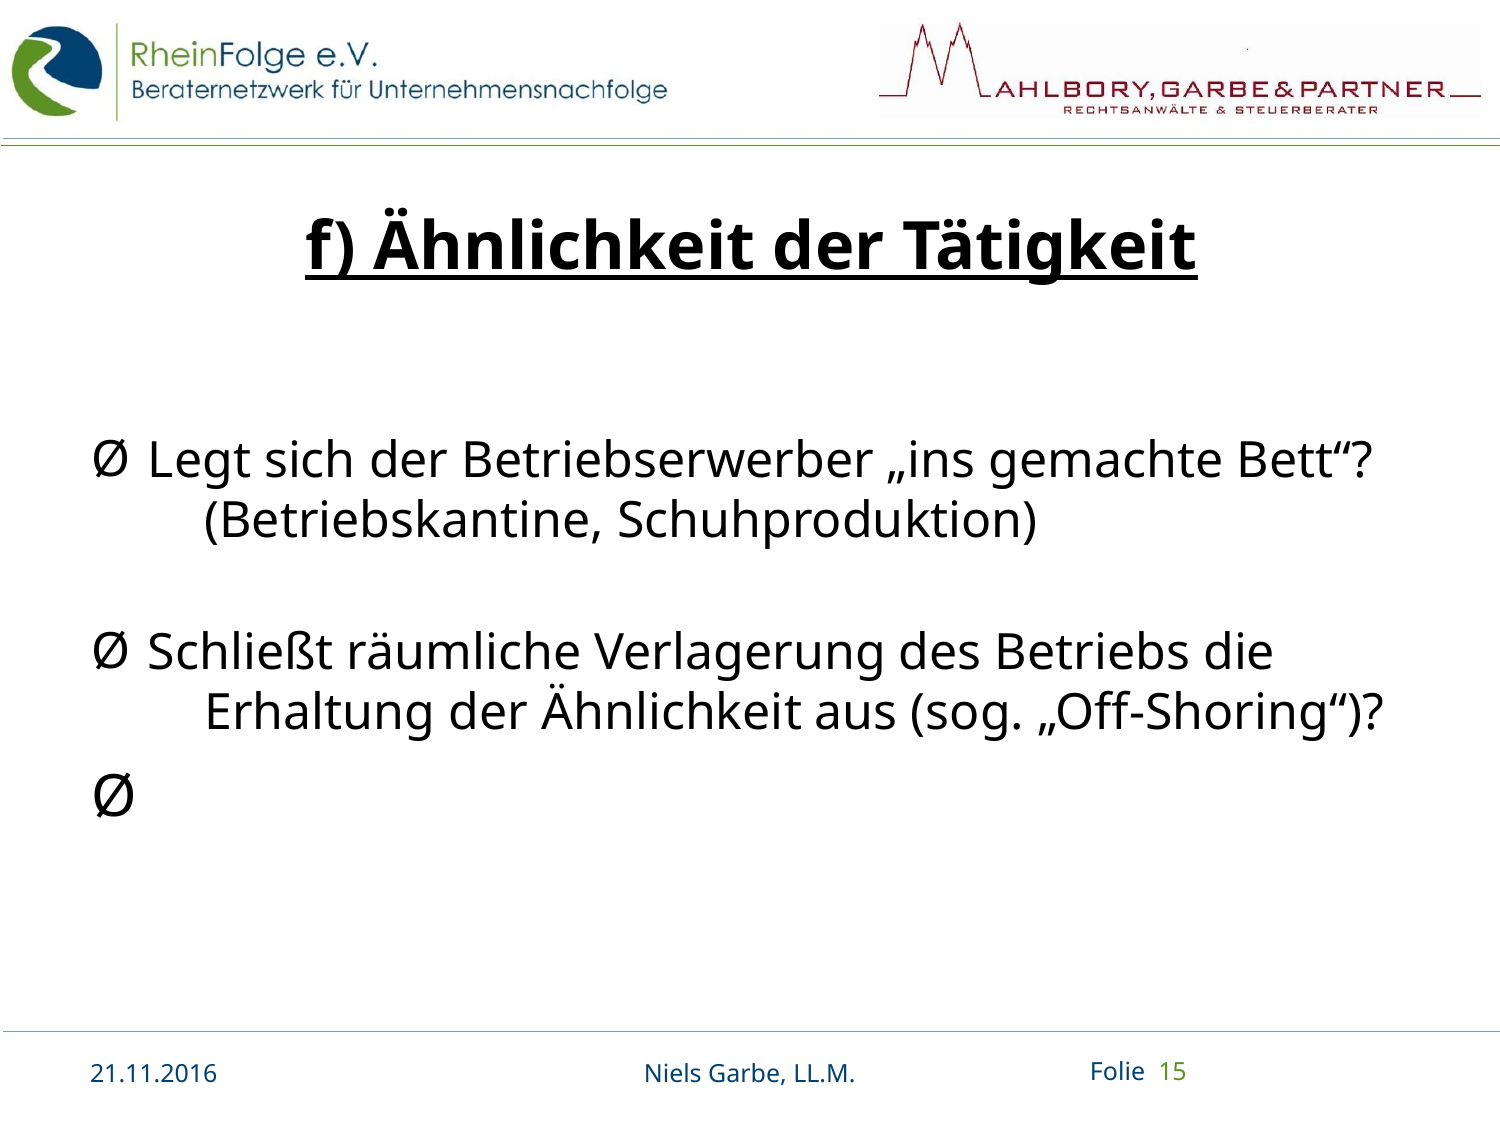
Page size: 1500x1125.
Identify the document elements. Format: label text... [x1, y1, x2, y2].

text_box Niels Garbe, LL.M. [512, 1042, 988, 1103]
text_box 21.11.2016 [75, 1042, 426, 1103]
list Legt sich der Betriebserwerber „ins gemachte Bett“? (Betriebskantine, Schuhproduktion) Schließt räumliche Verlagerung des Betriebs die Erhaltung der Ähnlichkeit aus (sog. „Off-Shoring“)? [76, 419, 1427, 1125]
title f) Ähnlichkeit der Tätigkeit [76, 149, 1427, 337]
text_box Folie ‹Nr.› [1074, 1042, 1426, 1103]
